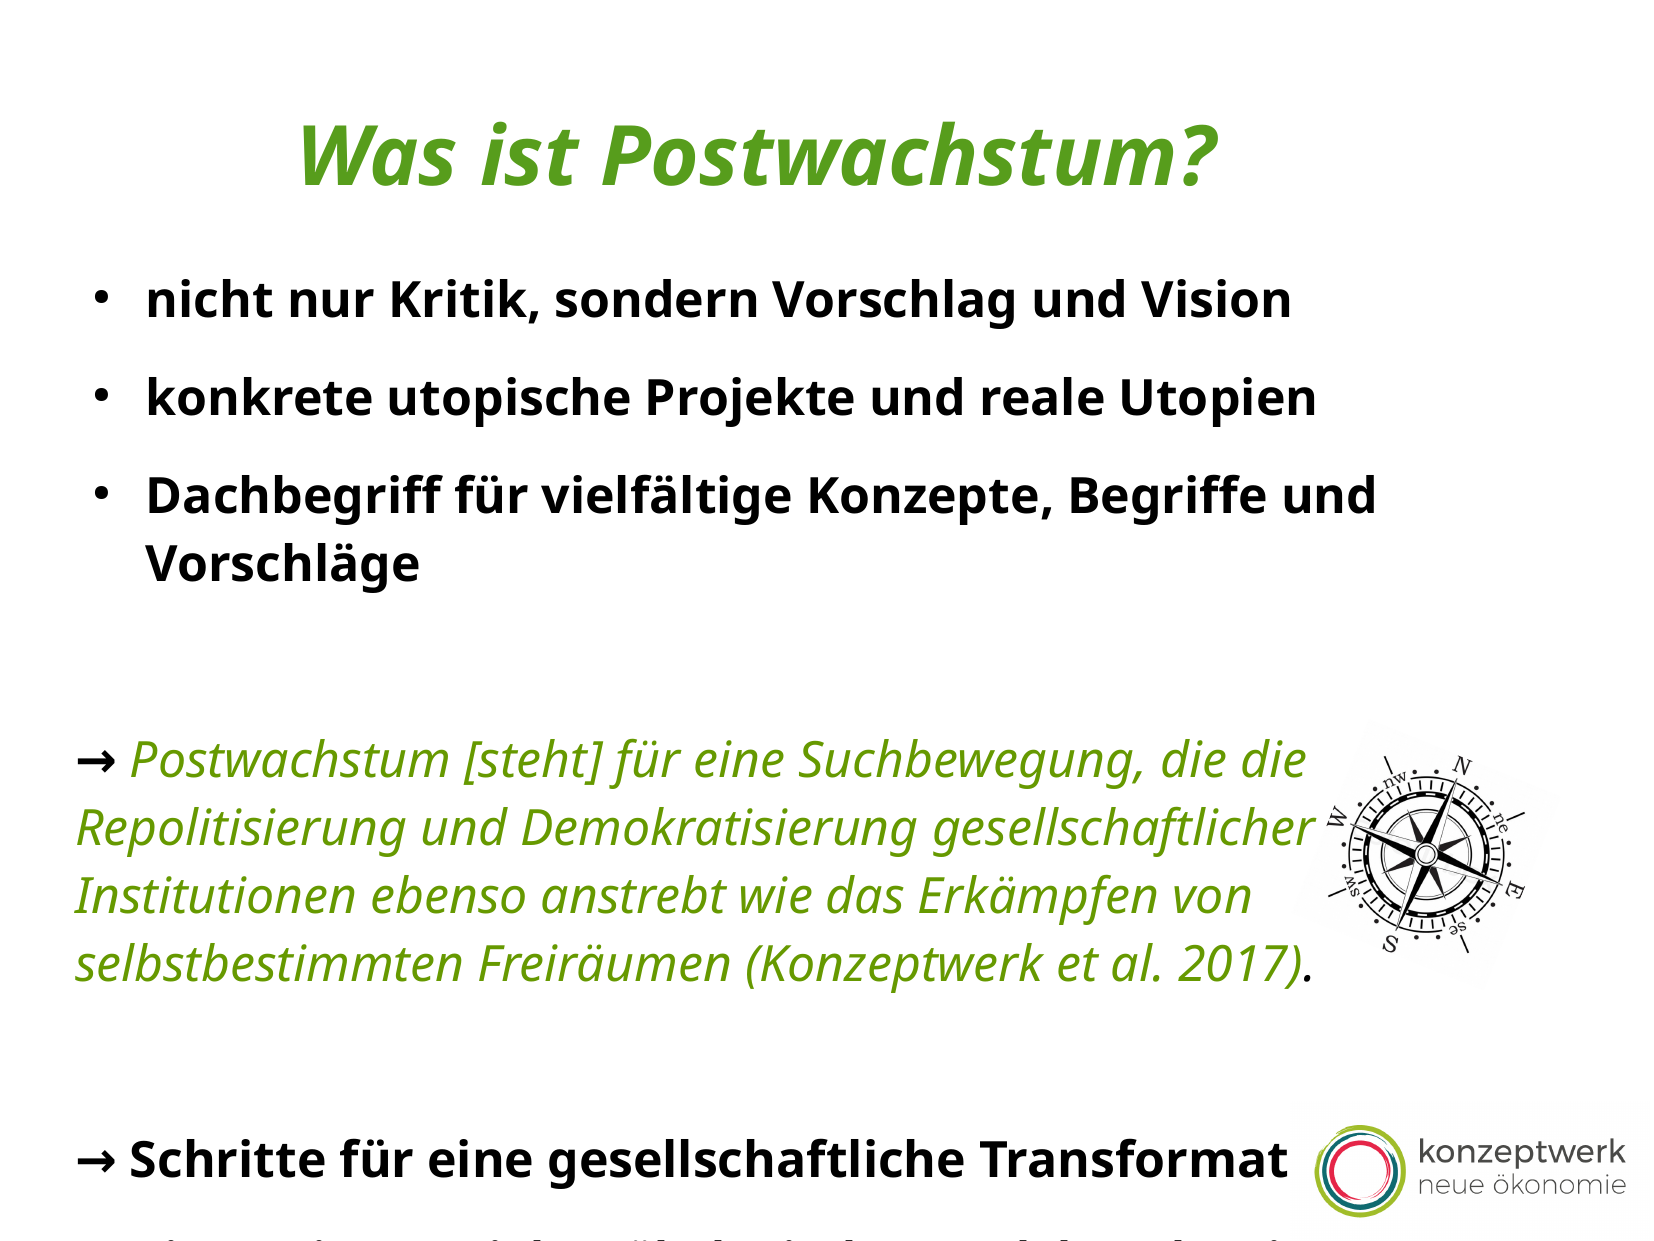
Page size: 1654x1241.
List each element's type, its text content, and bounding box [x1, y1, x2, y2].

picture [1291, 720, 1561, 990]
list nicht nur Kritik, sondern Vorschlag und Vision konkrete utopische Projekte und reale Utopien Dachbegriff für vielfältige Konzepte, Begriffe und Vorschläge → Postwachstum [steht] für eine Suchbewegung, die die Repolitisierung und Demokratisierung gesellschaftlicher Institutionen ebenso anstrebt wie das Erkämpfen von selbstbestimmten Freiräumen (Konzeptwerk et al. 2017). → Schritte für eine gesellschaftliche Transformation → Hin zu einer sozialen, ökologischen und demokratischen Wirtschaft für ein gutes Leben für alle [75, 166, 1553, 1241]
picture [1290, 1101, 1650, 1241]
title Was ist Postwachstum? [23, 49, 1512, 257]
